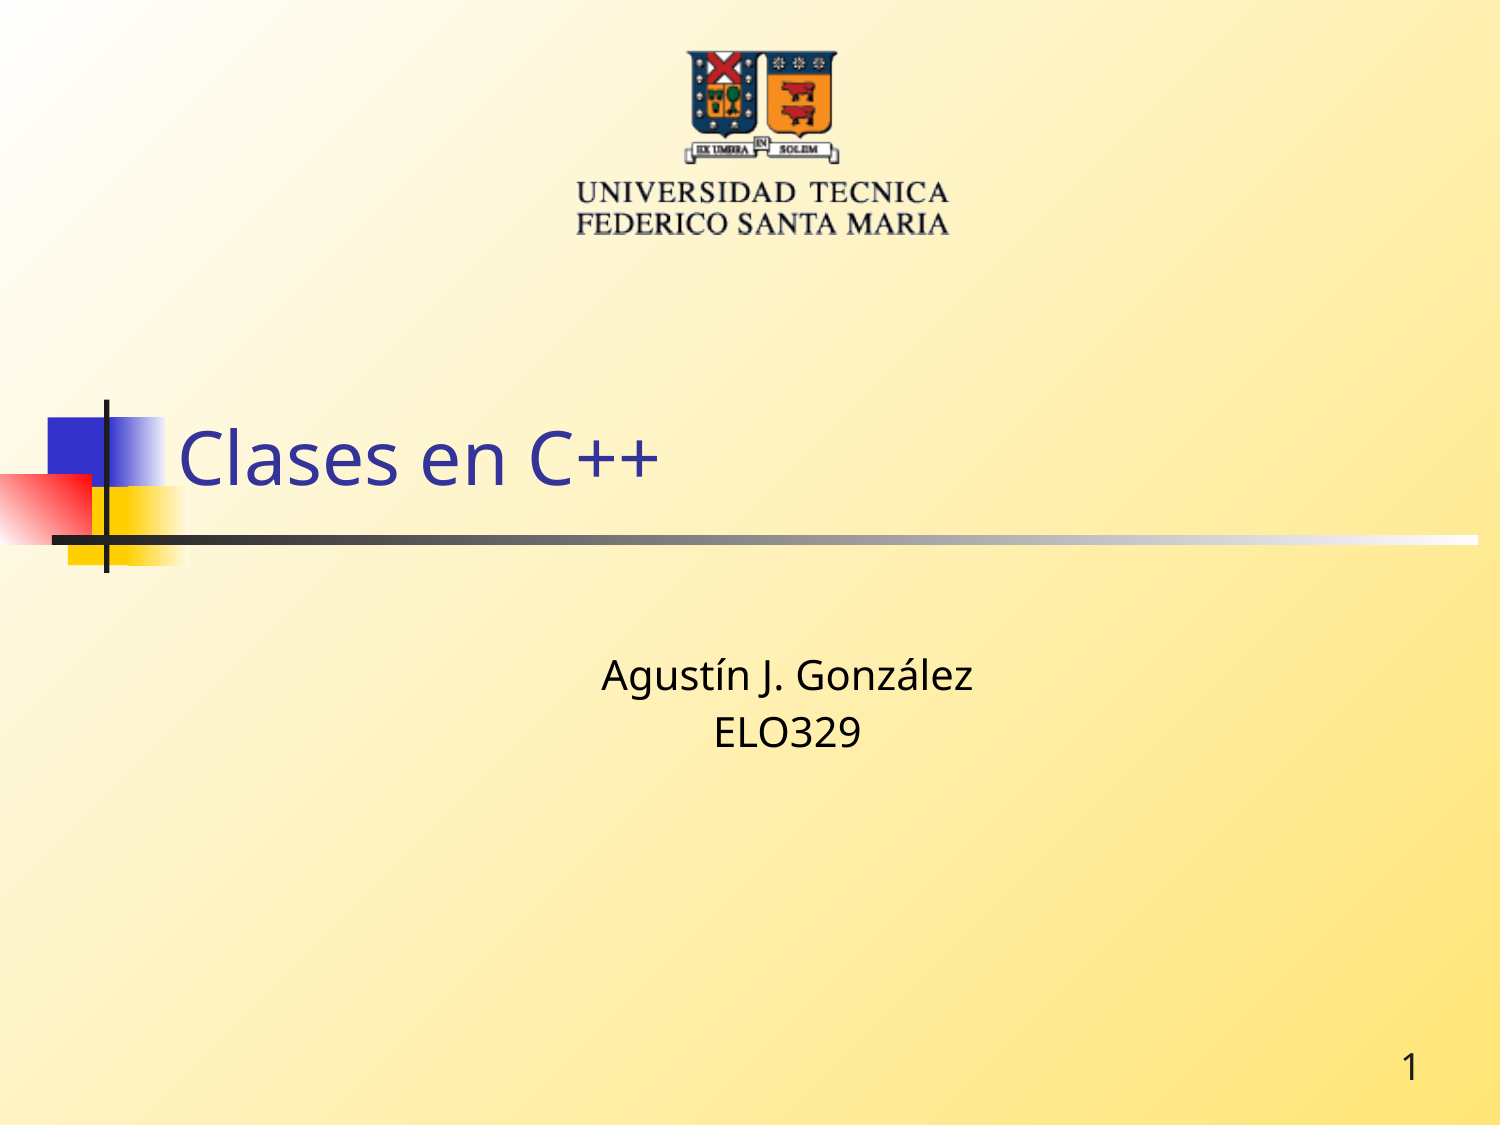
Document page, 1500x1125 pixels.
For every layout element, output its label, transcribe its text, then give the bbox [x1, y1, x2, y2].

title Clases en C++ [162, 274, 1438, 516]
picture [575, 50, 951, 235]
subtitle Agustín J. González ELO329 [225, 637, 1276, 926]
